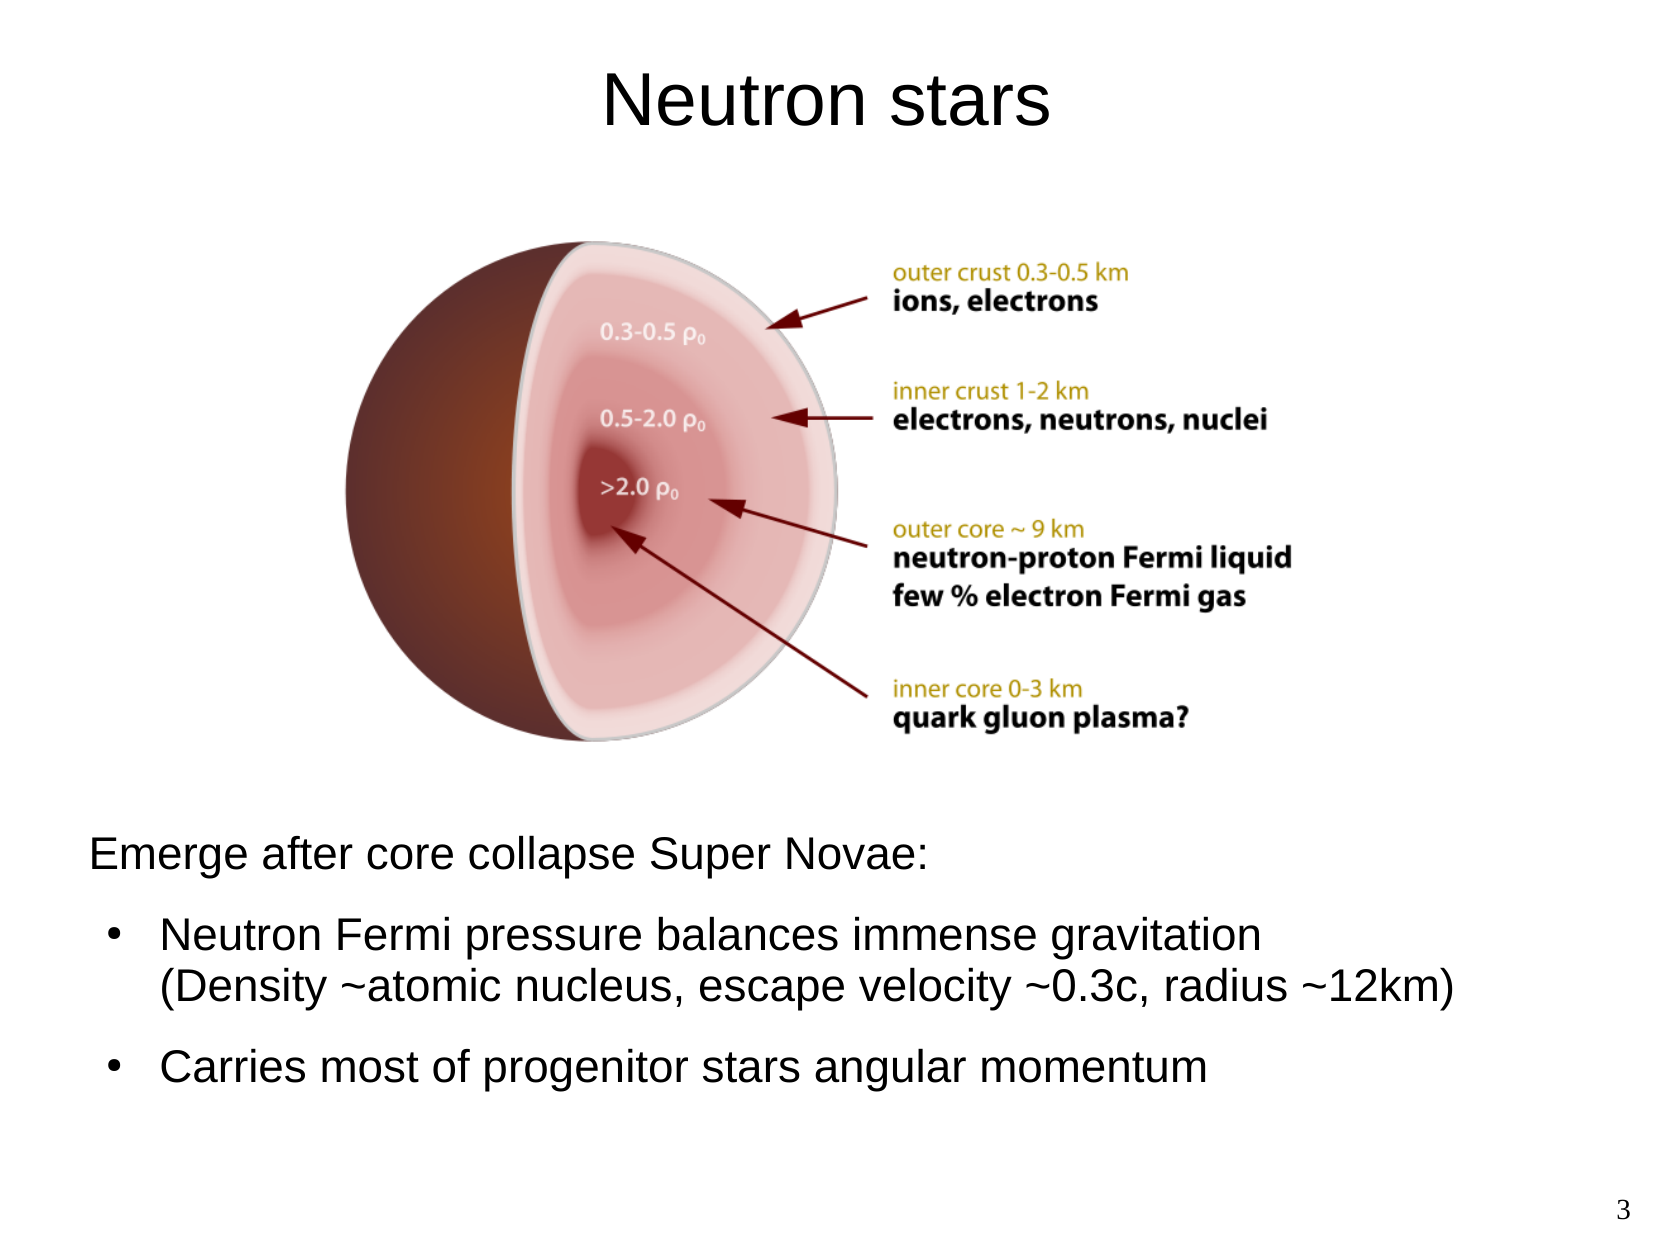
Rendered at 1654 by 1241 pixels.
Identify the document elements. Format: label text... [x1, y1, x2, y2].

picture [307, 202, 1319, 785]
title Neutron stars [82, 49, 1571, 151]
list Emerge after core collapse Super Novae: Neutron Fermi pressure balances immense gravitation (Density ~atomic nucleus, escape velocity ~0.3c, radius ~12km) Carries most of progenitor stars angular momentum [88, 827, 1575, 1180]
